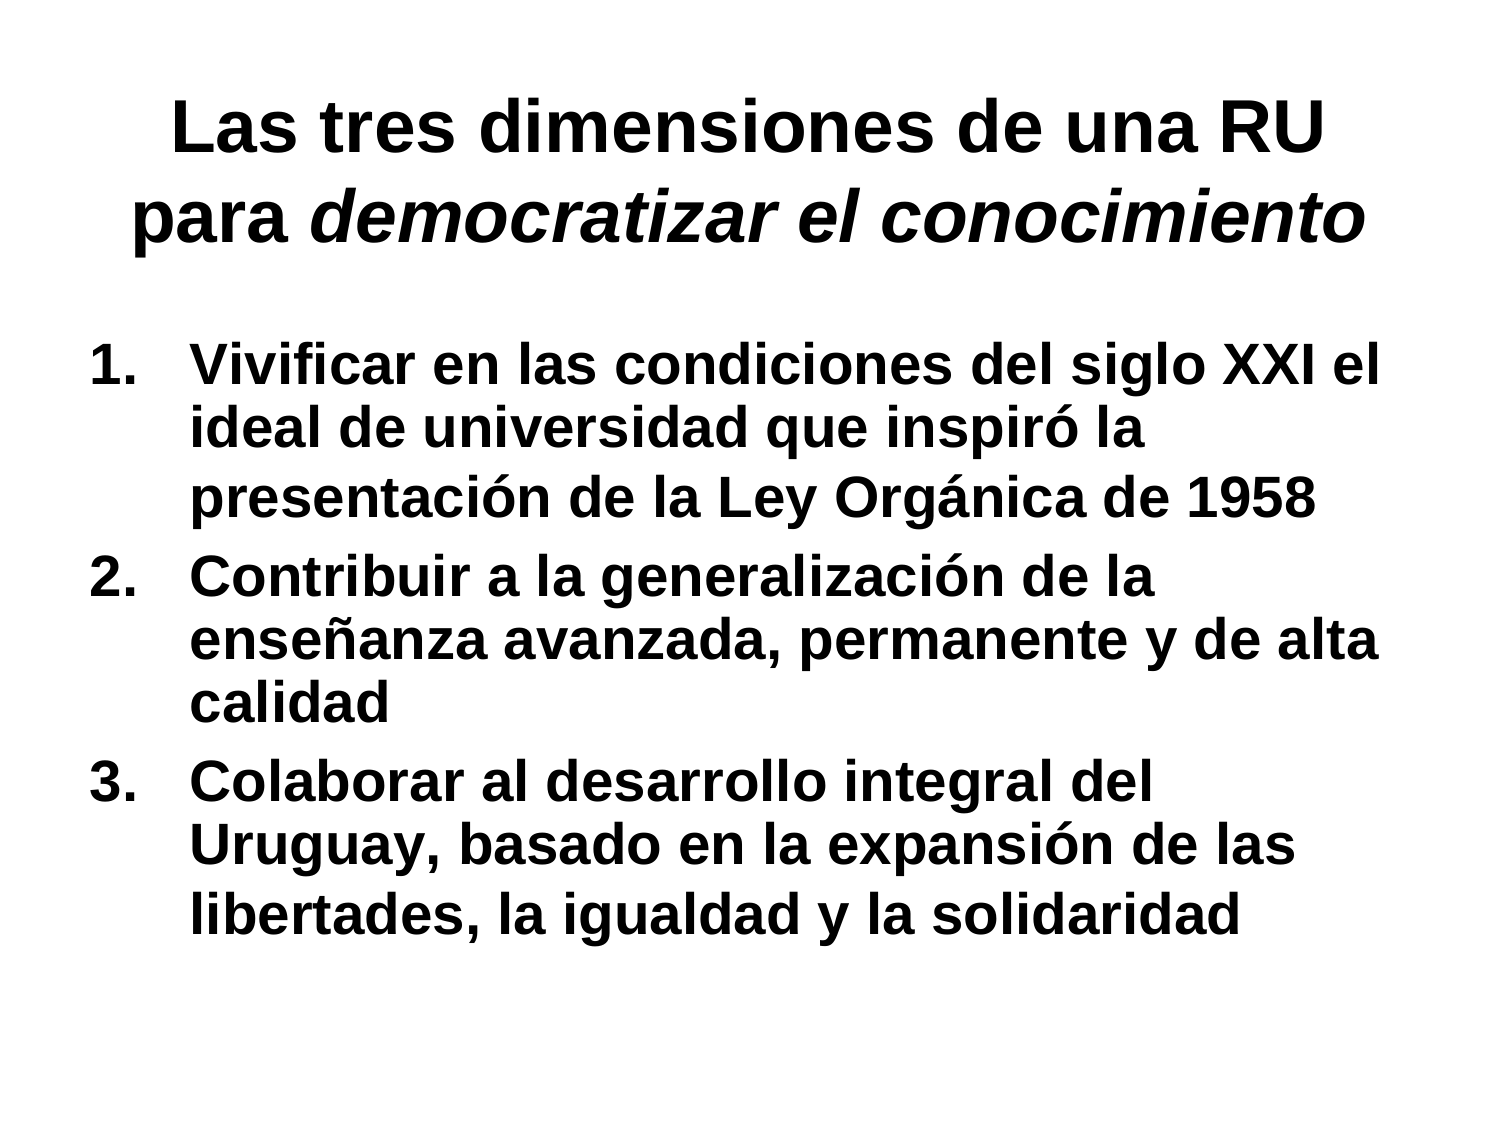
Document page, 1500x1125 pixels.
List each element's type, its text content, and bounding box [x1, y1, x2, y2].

list Vivificar en las condiciones del siglo XXI el ideal de universidad que inspiró la presentación de la Ley Orgánica de 1958 Contribuir a la generalización de la enseñanza avanzada, permanente y de alta calidad Colaborar al desarrollo integral del Uruguay, basado en la expansión de las libertades, la igualdad y la solidaridad [75, 326, 1426, 1005]
title Las tres dimensiones de una RU para democratizar el conocimiento [74, 45, 1424, 291]
